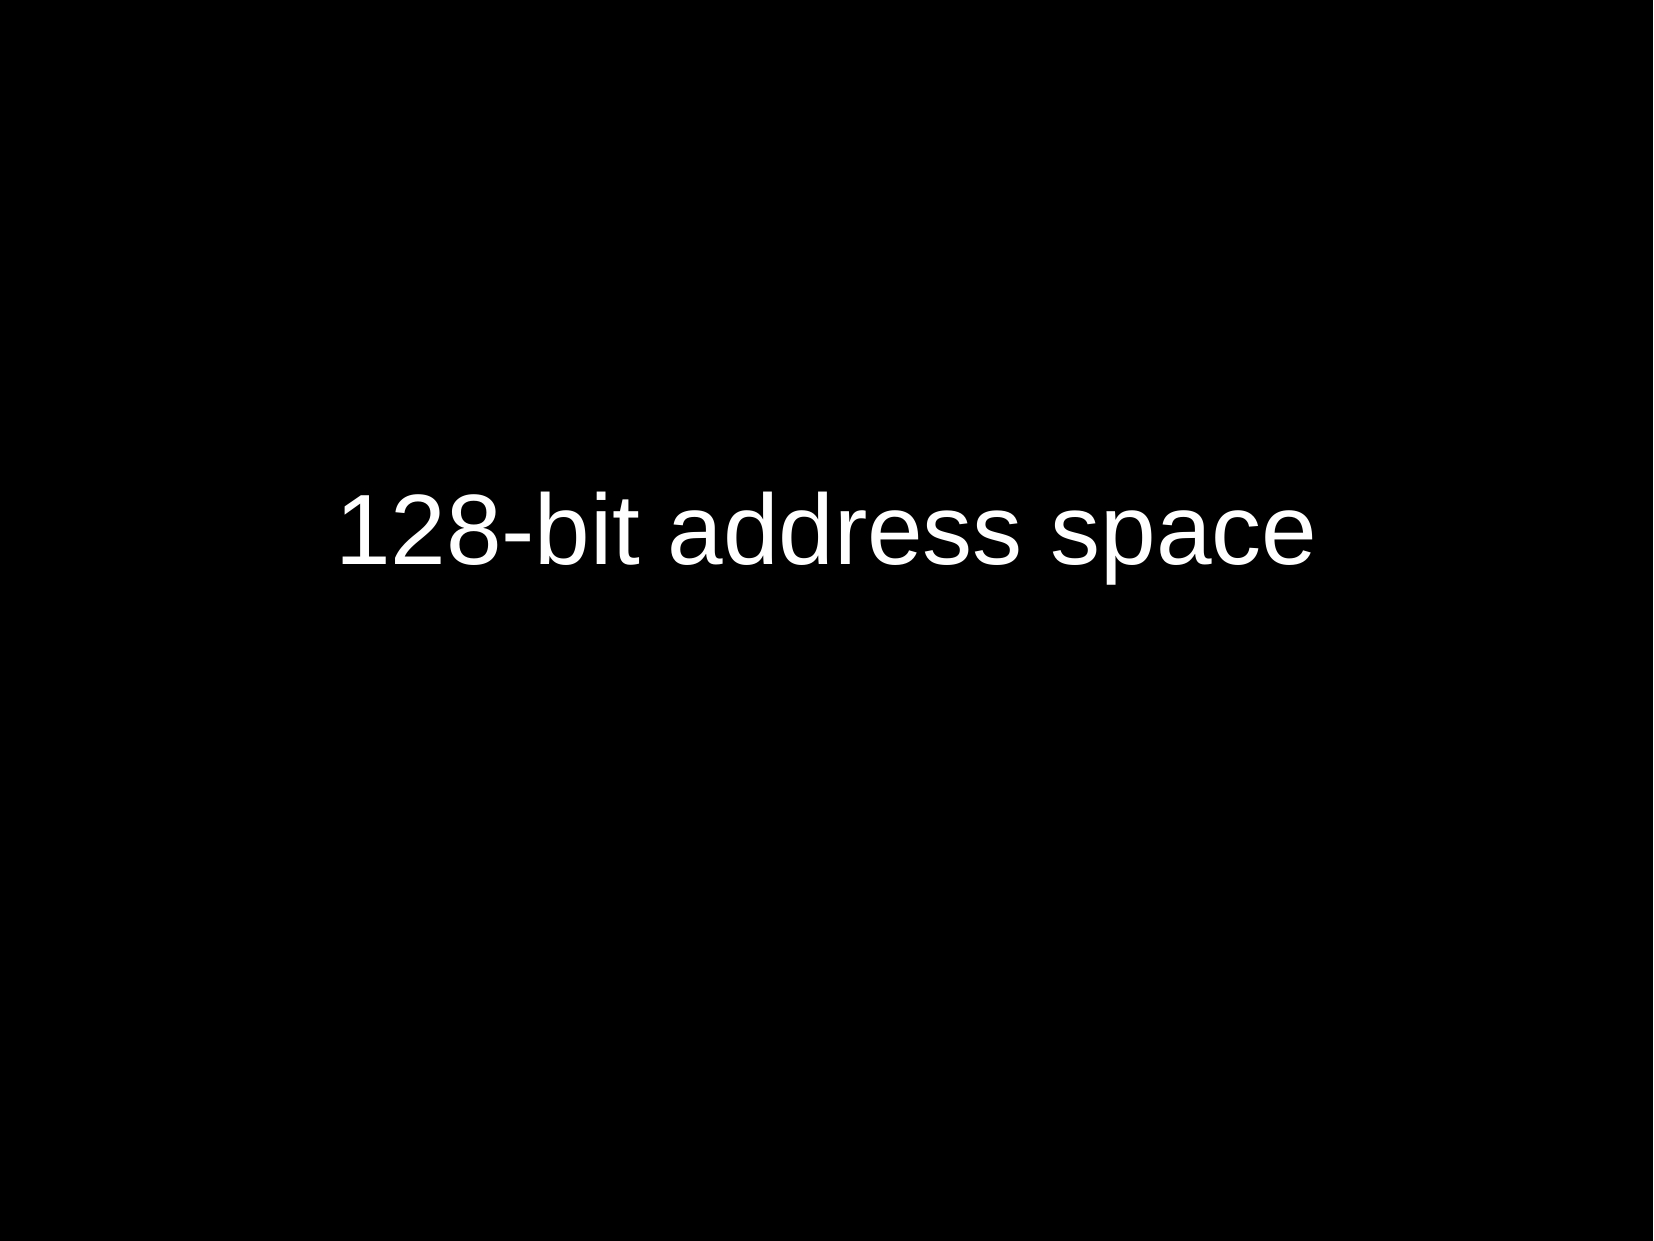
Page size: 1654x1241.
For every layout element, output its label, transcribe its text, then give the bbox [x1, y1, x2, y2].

subtitle 128-bit address space [82, 49, 1571, 1010]
